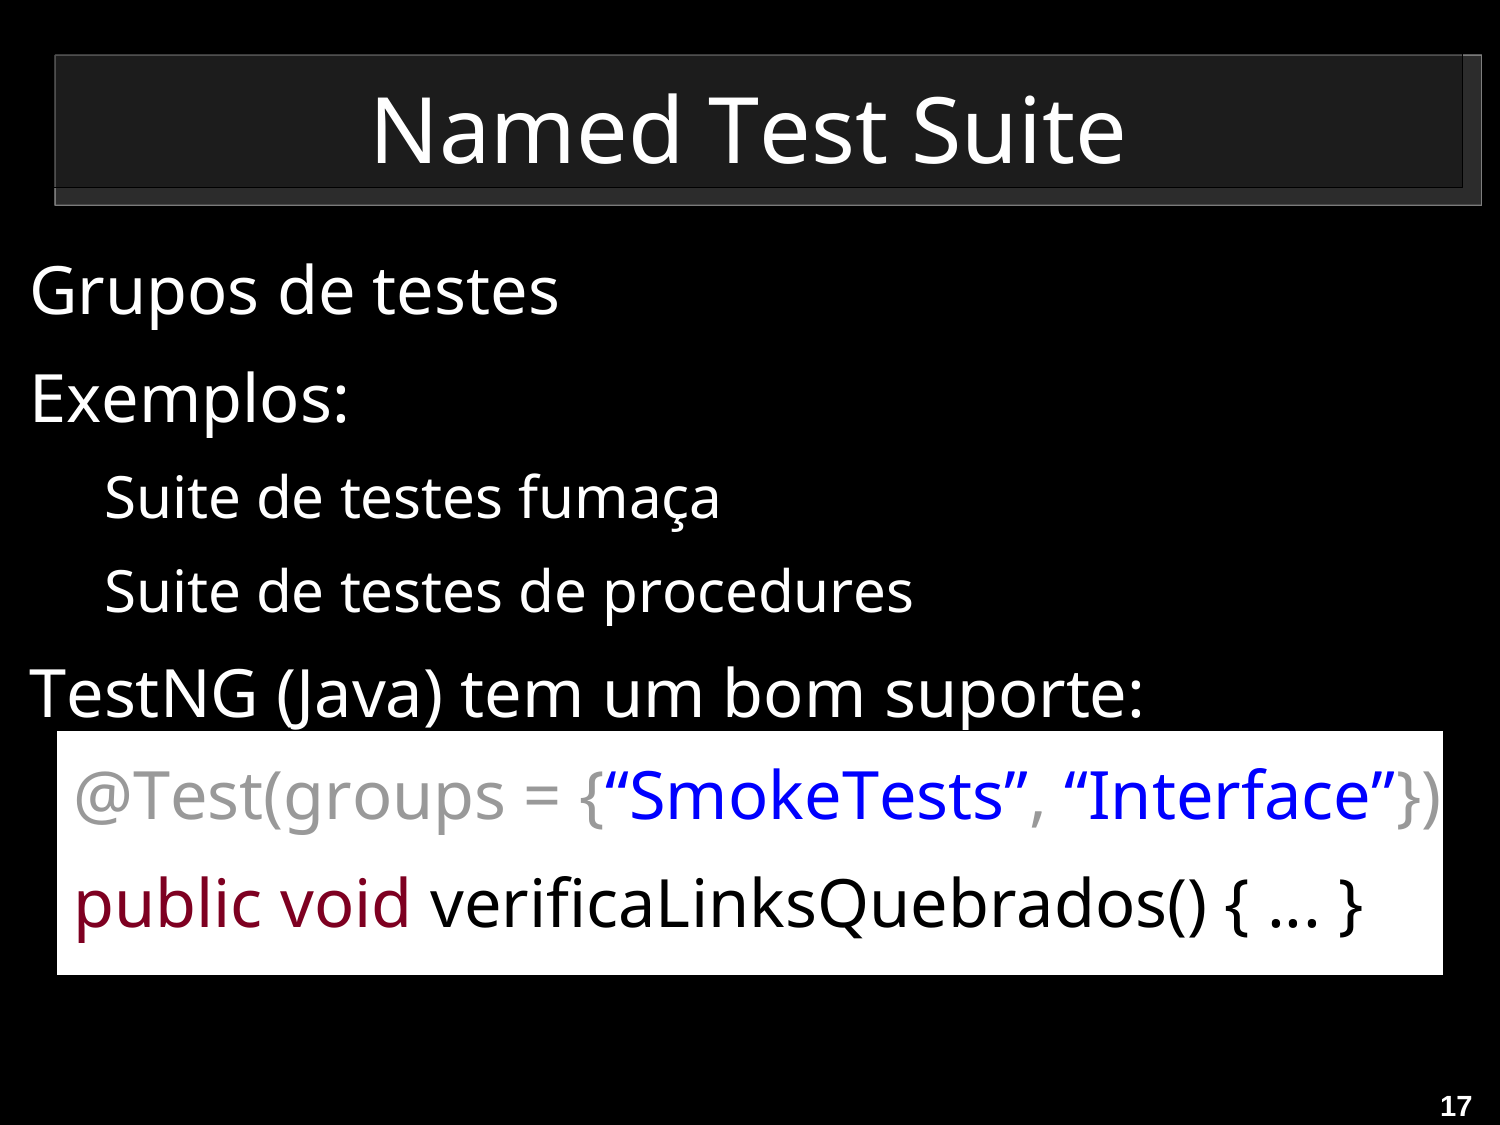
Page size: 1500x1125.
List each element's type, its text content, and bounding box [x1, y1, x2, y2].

title Named Test Suite [29, 38, 1469, 218]
list @Test(groups = {“SmokeTests”, “Interface”}) public void verificaLinksQuebrados() { ... } [73, 748, 1445, 1051]
list Grupos de testes Exemplos: Suite de testes fumaça Suite de testes de procedures TestNG (Java) tem um bom suporte: [29, 243, 1469, 1072]
text_box [56, 730, 1444, 976]
